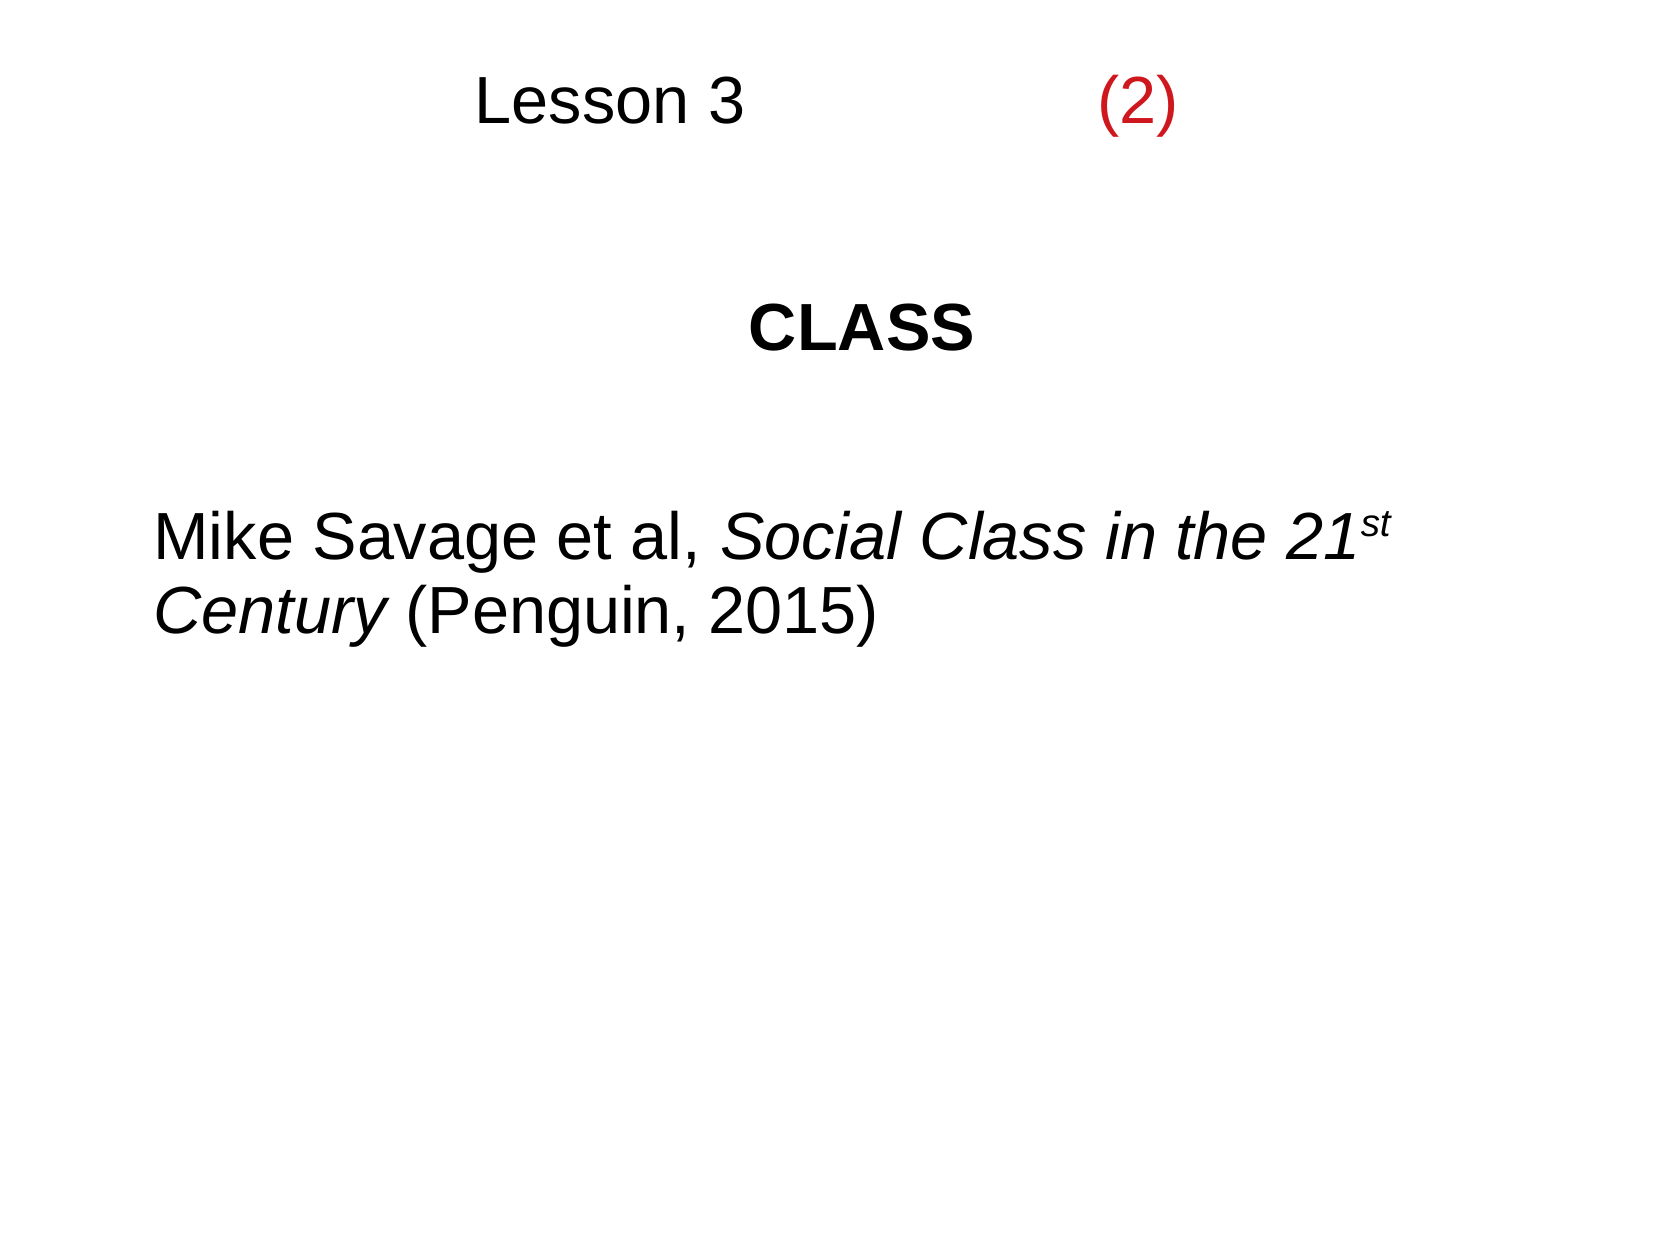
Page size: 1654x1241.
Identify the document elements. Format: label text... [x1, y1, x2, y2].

list CLASS Mike Savage et al, Social Class in the 21st Century (Penguin, 2015) [82, 290, 1571, 1010]
title Lesson 3 (2) [82, 49, 1571, 152]
